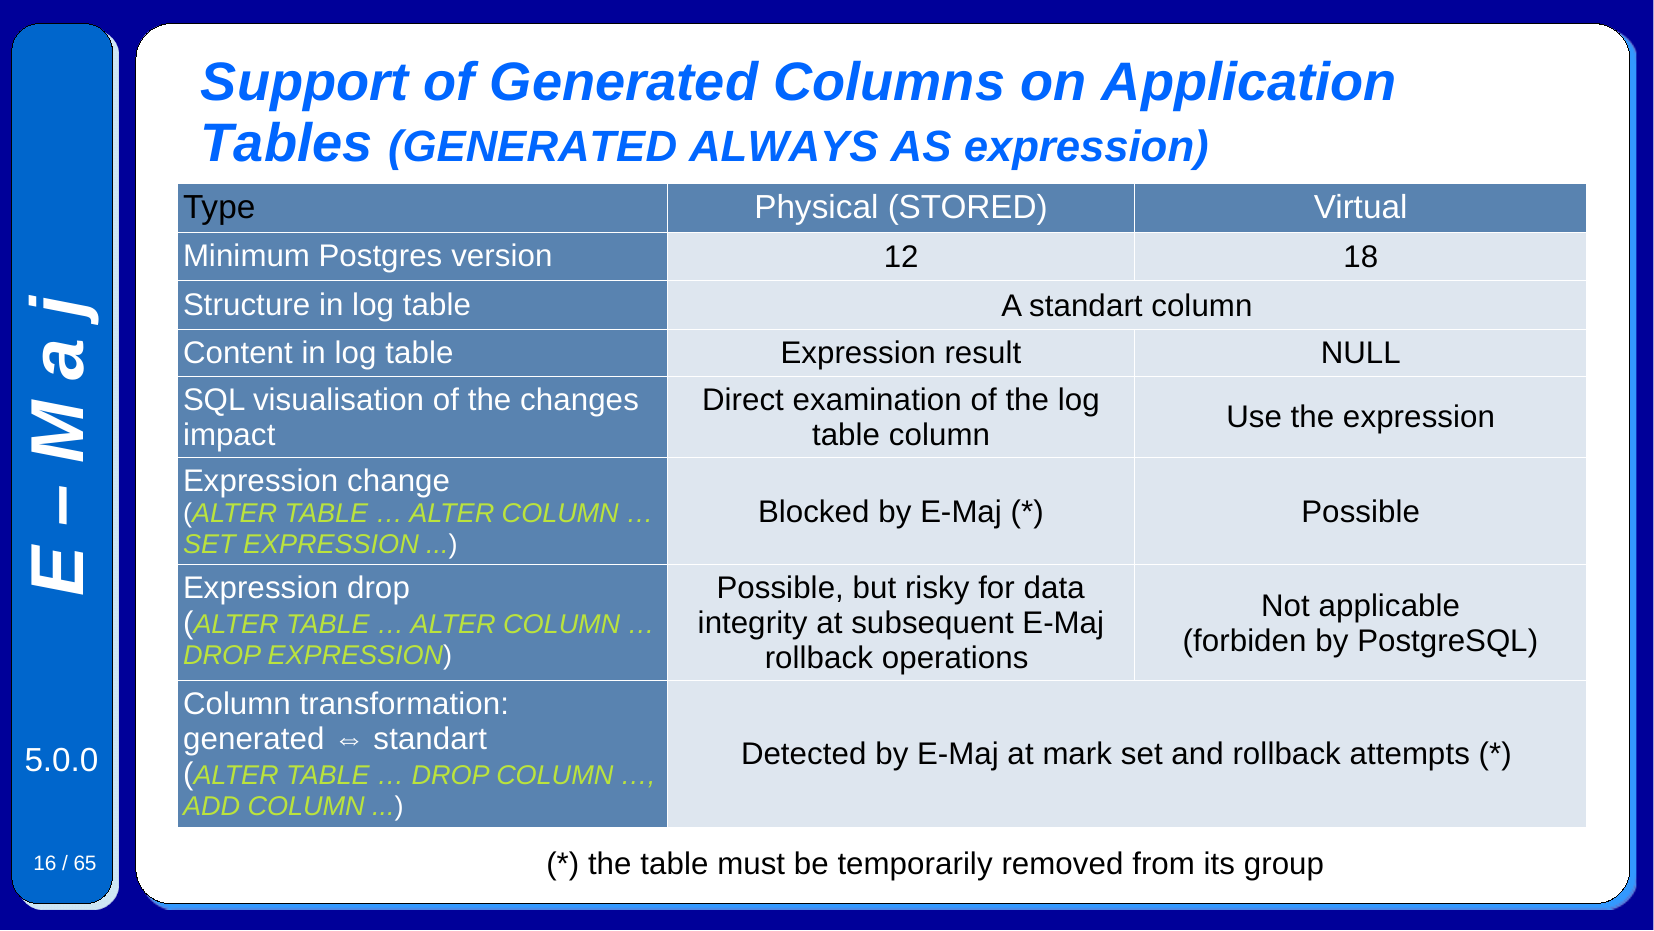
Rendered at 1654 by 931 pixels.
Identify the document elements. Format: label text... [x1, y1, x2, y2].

table_cell Direct examination of the log table column [668, 377, 1134, 457]
table_cell Expression result [668, 330, 1134, 376]
table_cell Content in log table [178, 330, 667, 376]
table_cell Expression change (ALTER TABLE … ALTER COLUMN … SET EXPRESSION ...) [178, 458, 667, 564]
table_header Type [178, 184, 667, 232]
table_header Virtual [1135, 184, 1586, 232]
table_cell A standart column [668, 281, 1586, 329]
title Support of Generated Columns on Application Tables (GENERATED ALWAYS AS expression) [200, 34, 1575, 183]
text_box (*) the table must be temporarily removed from its group [531, 838, 1336, 889]
table_cell NULL [1135, 330, 1586, 376]
table_cell Expression drop (ALTER TABLE … ALTER COLUMN … DROP EXPRESSION) [178, 565, 667, 680]
table_cell Use the expression [1135, 377, 1586, 457]
table_cell Possible, but risky for data integrity at subsequent E-Maj rollback operations [668, 565, 1134, 680]
table_cell SQL visualisation of the changes impact [178, 377, 667, 457]
table_cell Minimum Postgres version [178, 233, 667, 280]
table_cell 12 [668, 233, 1134, 280]
table_cell Not applicable (forbiden by PostgreSQL) [1135, 565, 1586, 680]
table_header Physical (STORED) [668, 184, 1134, 232]
table_cell Structure in log table [178, 281, 667, 329]
table_cell Blocked by E-Maj (*) [668, 458, 1134, 564]
table_cell Column transformation: generated ⇔ standart (ALTER TABLE … DROP COLUMN …, ADD COLUMN ...) [178, 681, 667, 827]
table_cell Detected by E-Maj at mark set and rollback attempts (*) [668, 681, 1586, 827]
table_cell 18 [1135, 233, 1586, 280]
table_cell Possible [1135, 458, 1586, 564]
